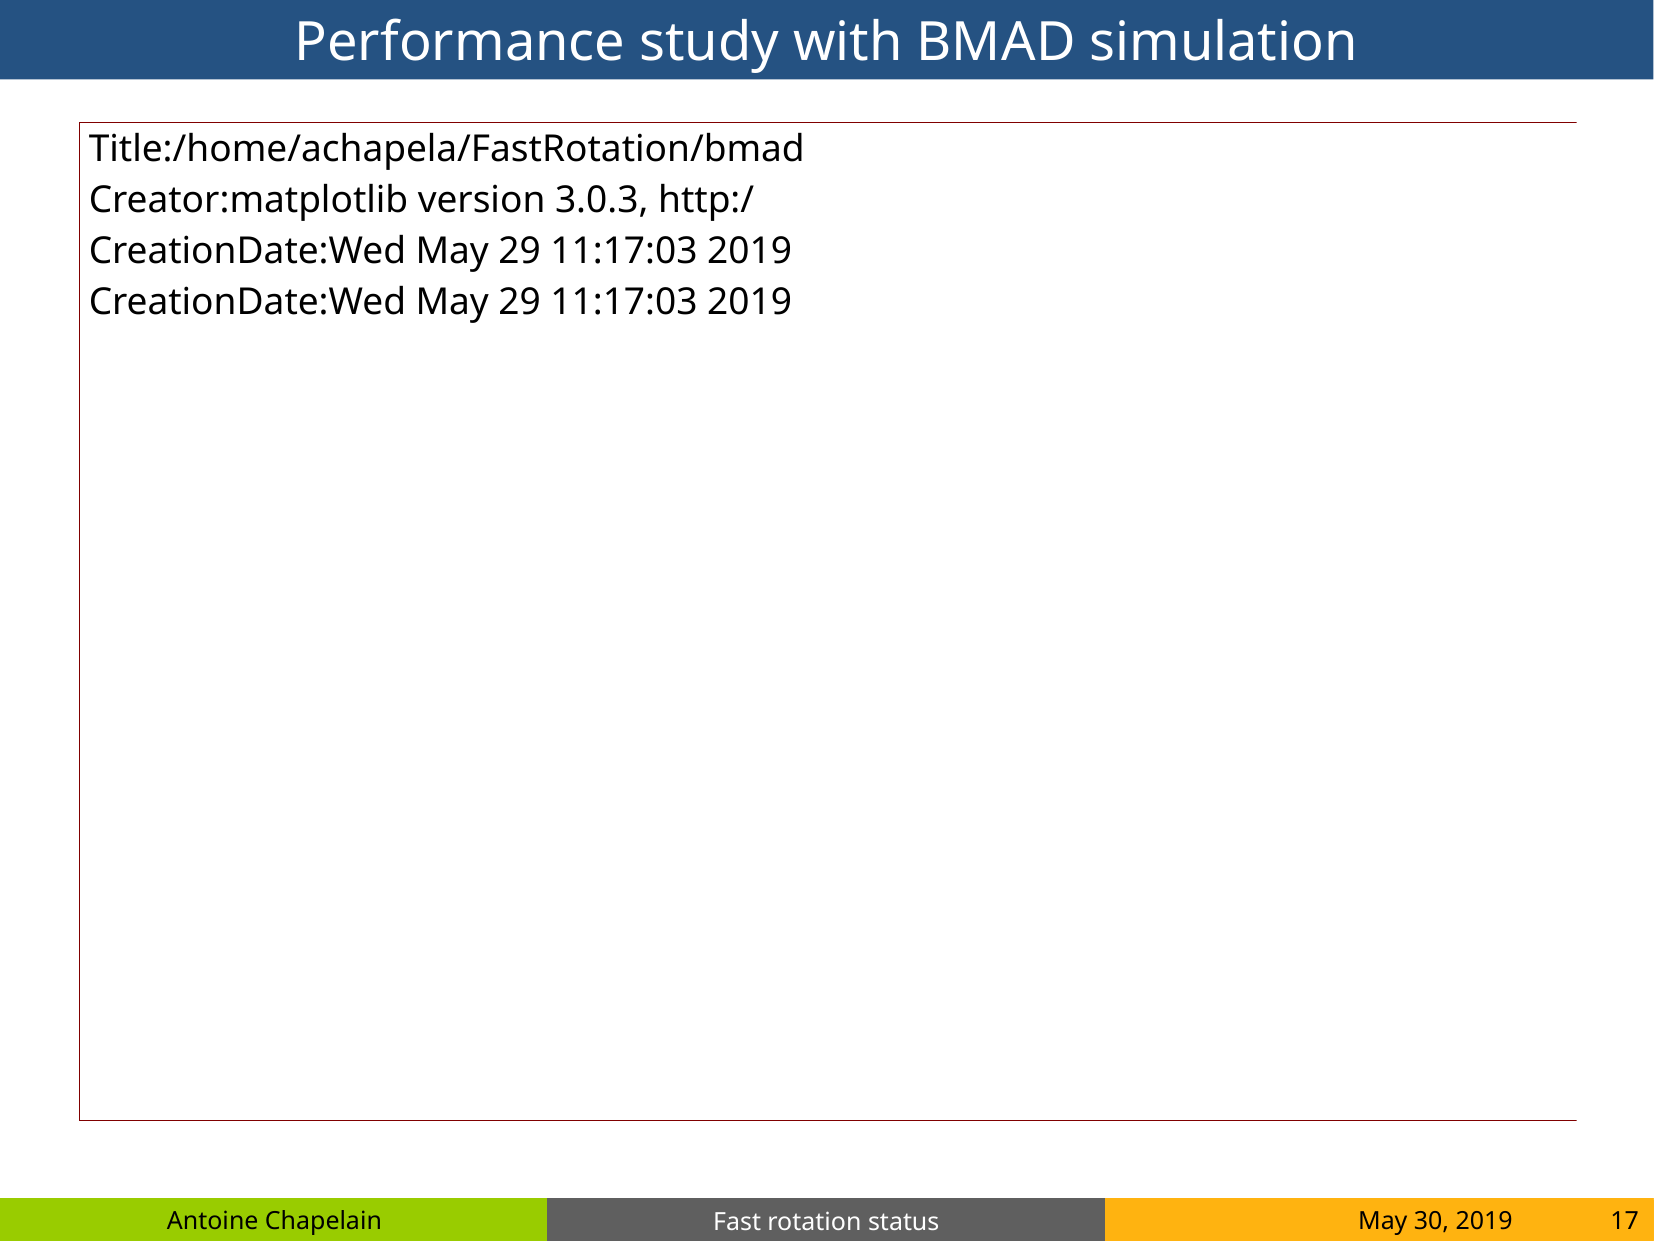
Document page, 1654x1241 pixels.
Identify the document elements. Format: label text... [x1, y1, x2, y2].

picture [76, 119, 1577, 1121]
title Performance study with BMAD simulation [0, 0, 1654, 80]
